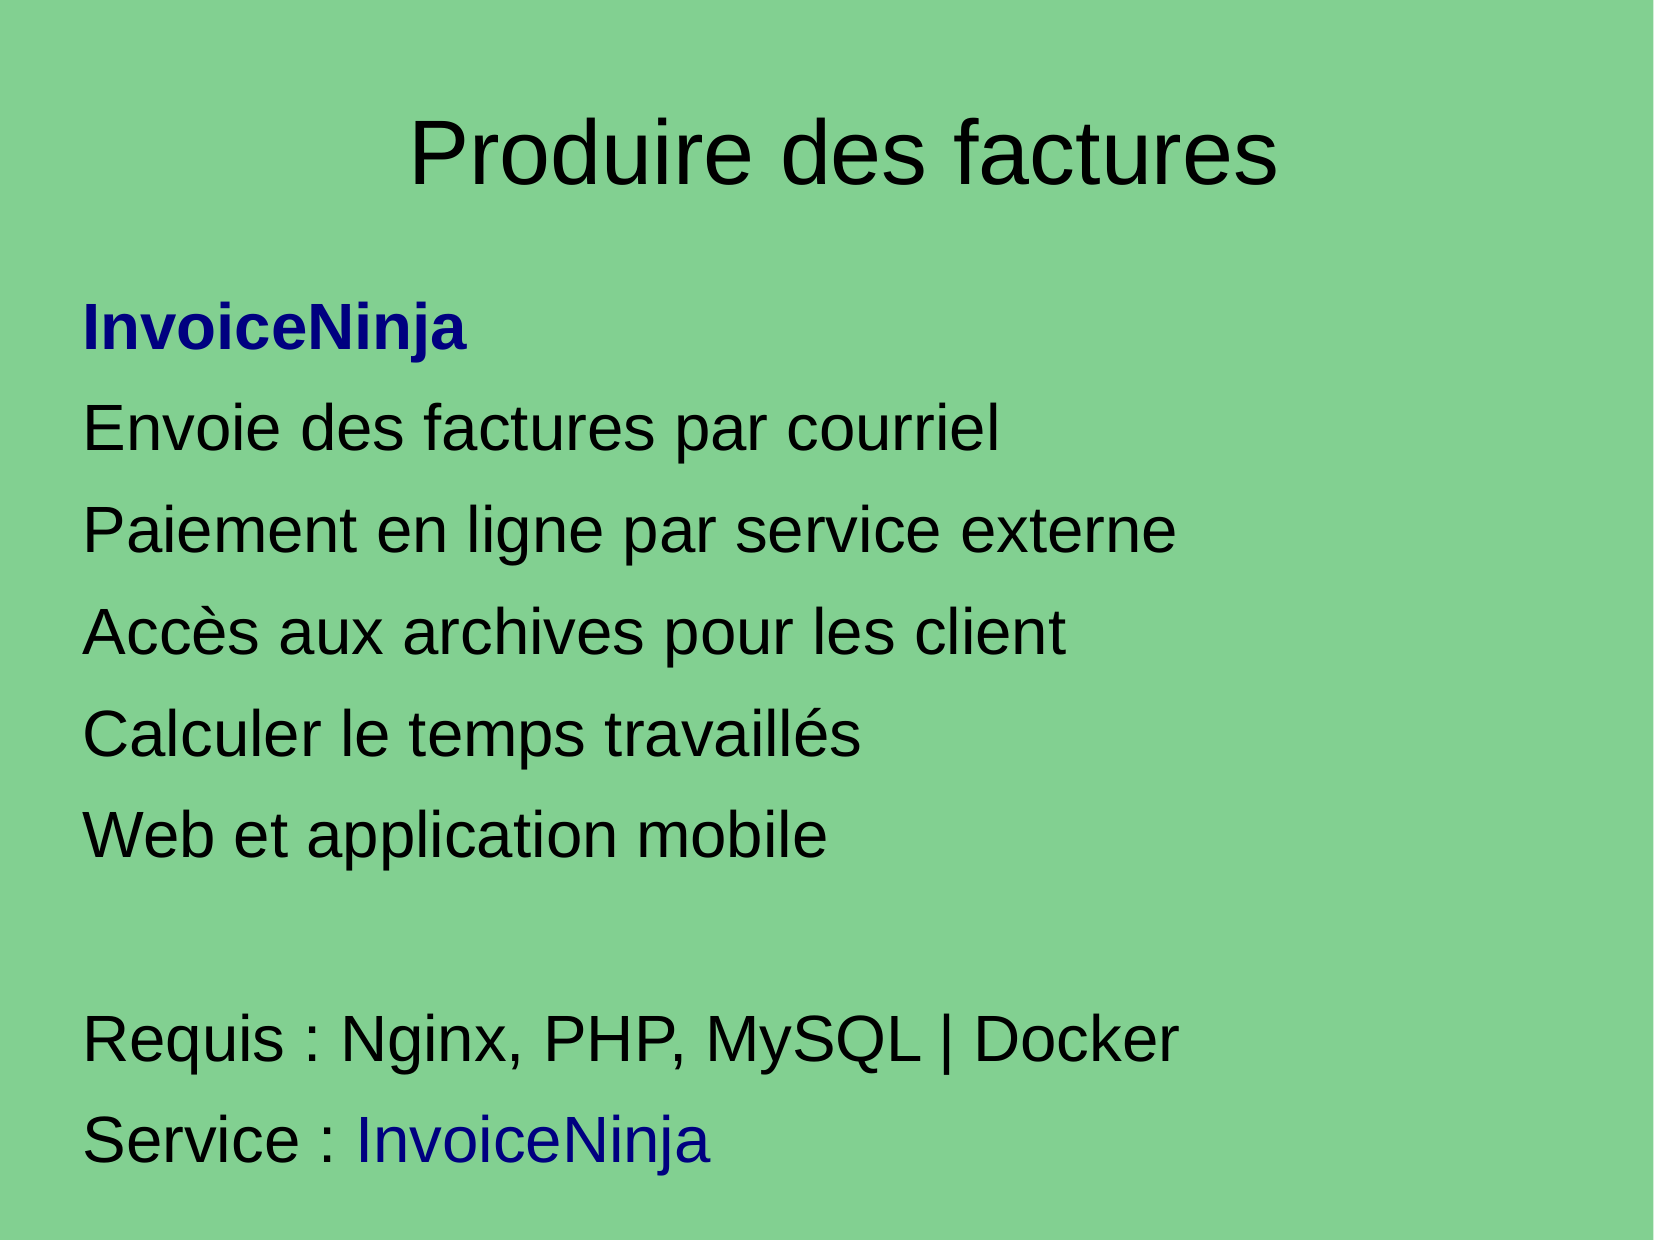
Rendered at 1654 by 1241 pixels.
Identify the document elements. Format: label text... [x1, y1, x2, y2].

list InvoiceNinja Envoie des factures par courriel Paiement en ligne par service externe Accès aux archives pour les client Calculer le temps travaillés Web et application mobile Requis : Nginx, PHP, MySQL | Docker Service : InvoiceNinja [82, 290, 1571, 1186]
title Produire des factures [82, 49, 1571, 257]
